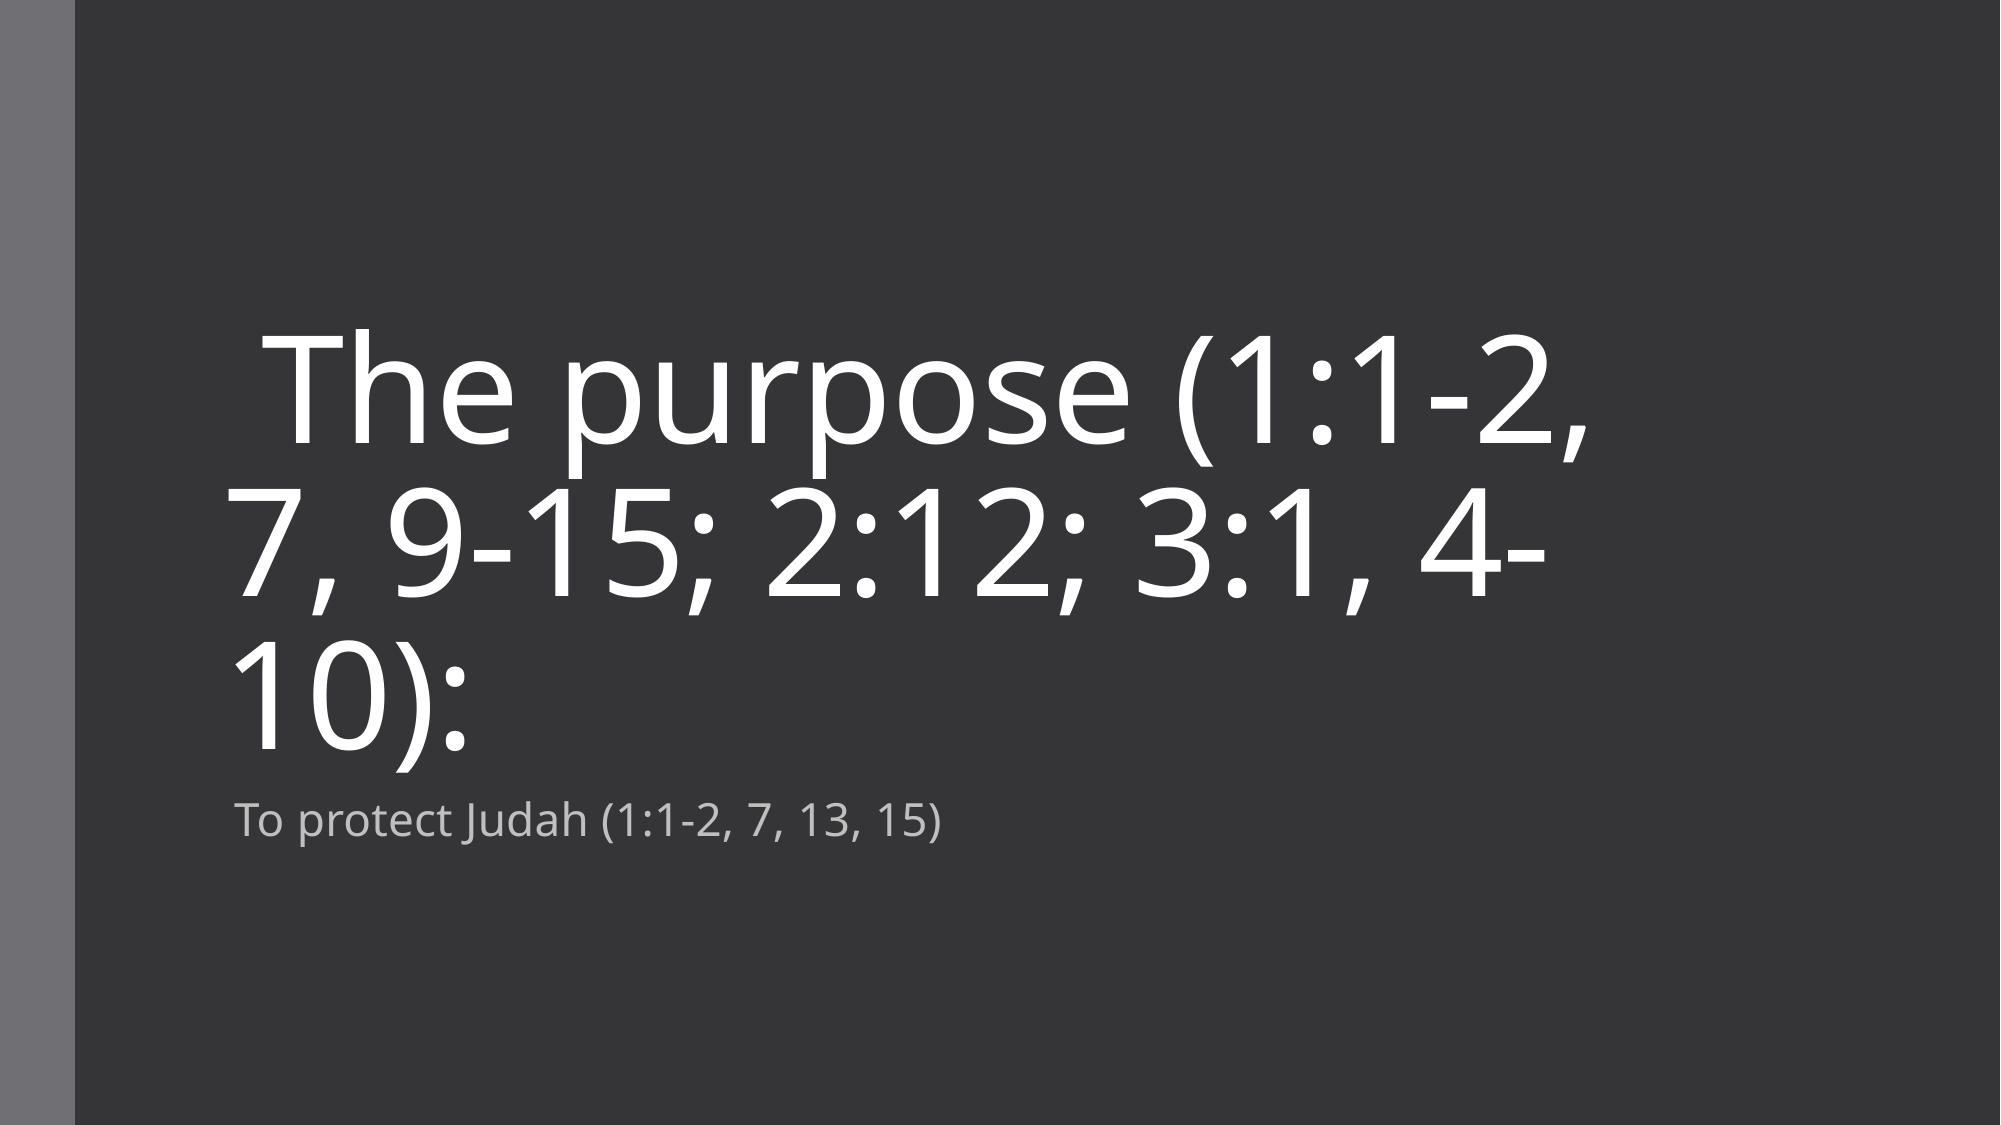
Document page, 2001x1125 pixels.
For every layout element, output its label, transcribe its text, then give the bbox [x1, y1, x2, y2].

subtitle To protect Judah (1:1-2, 7, 13, 15) [206, 787, 1752, 1066]
title The purpose (1:1-2, 7, 9-15; 2:12; 3:1, 4-10): [206, 124, 1752, 787]
